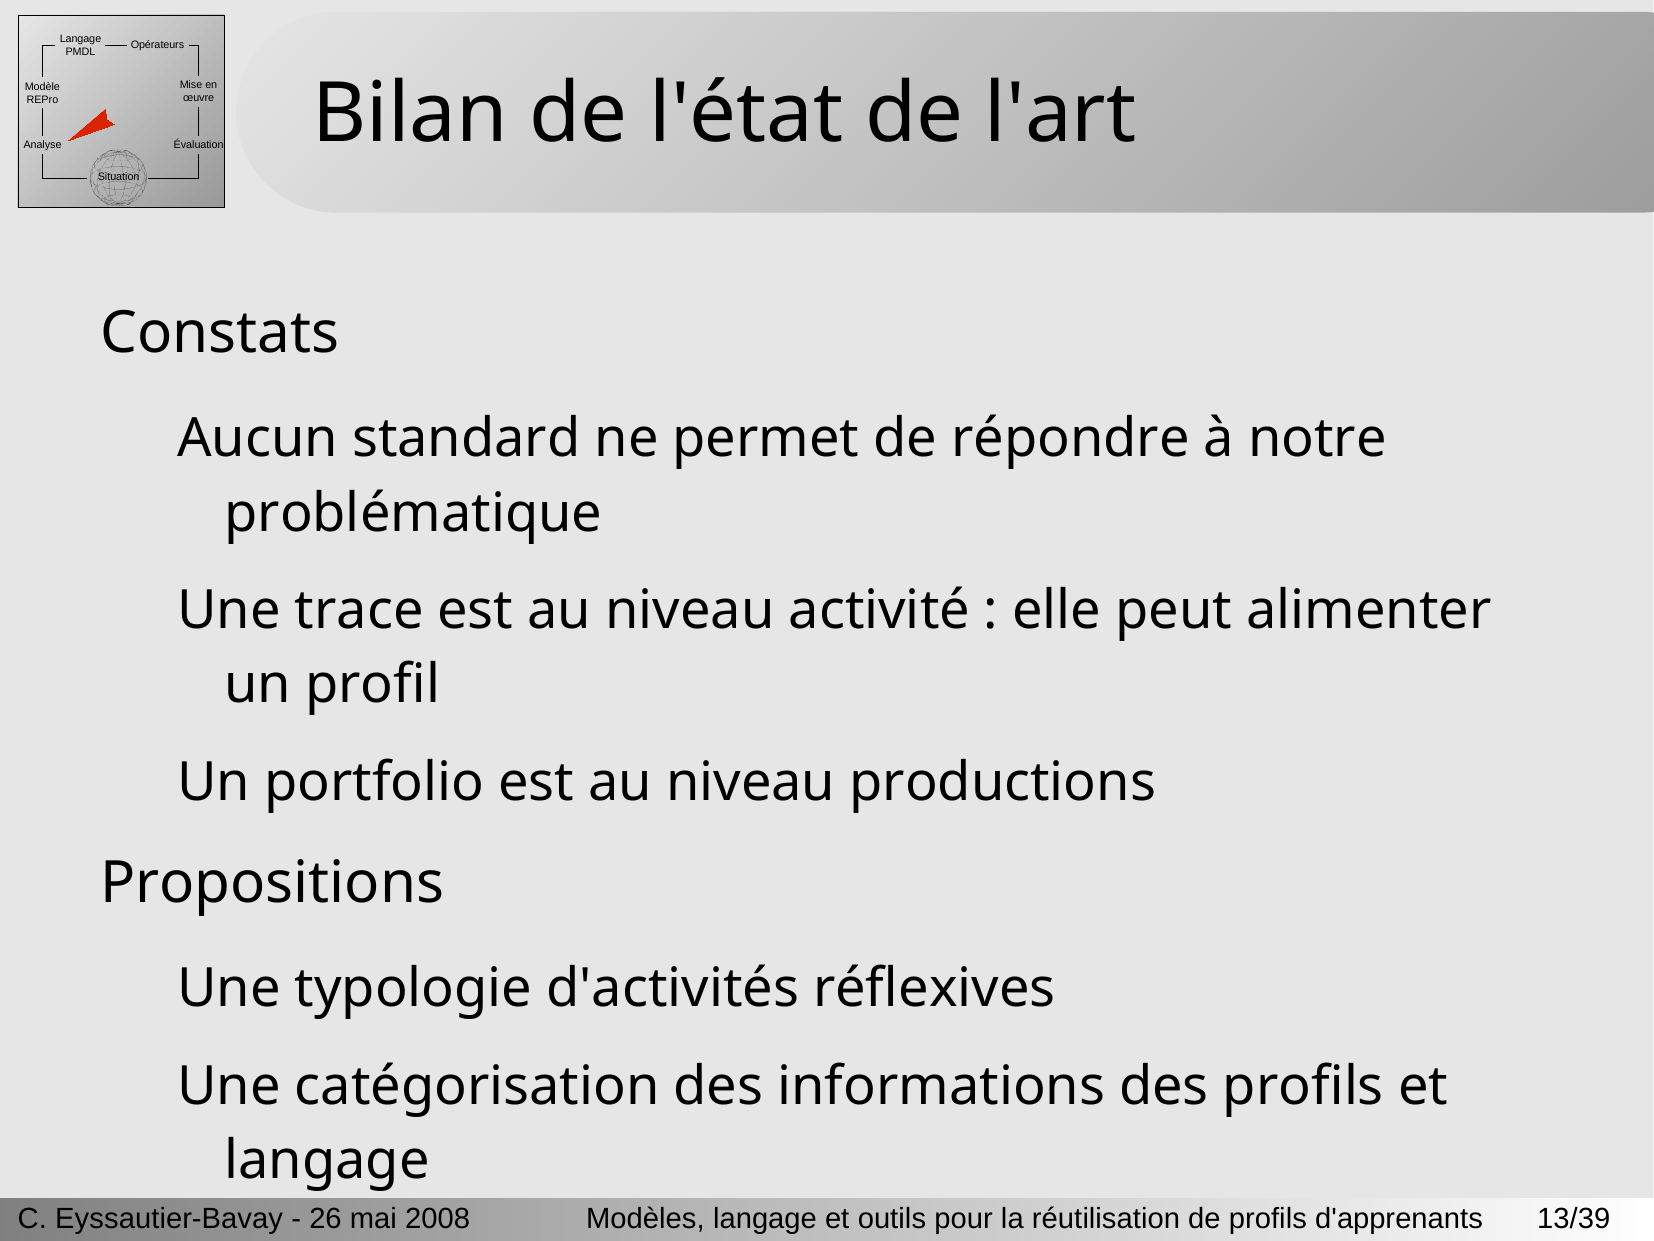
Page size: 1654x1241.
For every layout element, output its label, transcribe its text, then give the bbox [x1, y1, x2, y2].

title Bilan de l'état de l'art [312, 6, 1654, 214]
text_box [68, 109, 115, 141]
chart [12, 13, 228, 213]
list Constats Aucun standard ne permet de répondre à notre problématique Une trace est au niveau activité : elle peut alimenter un profil Un portfolio est au niveau productions Propositions Une typologie d'activités réflexives Une catégorisation des informations des profils et langage [82, 290, 1571, 1106]
